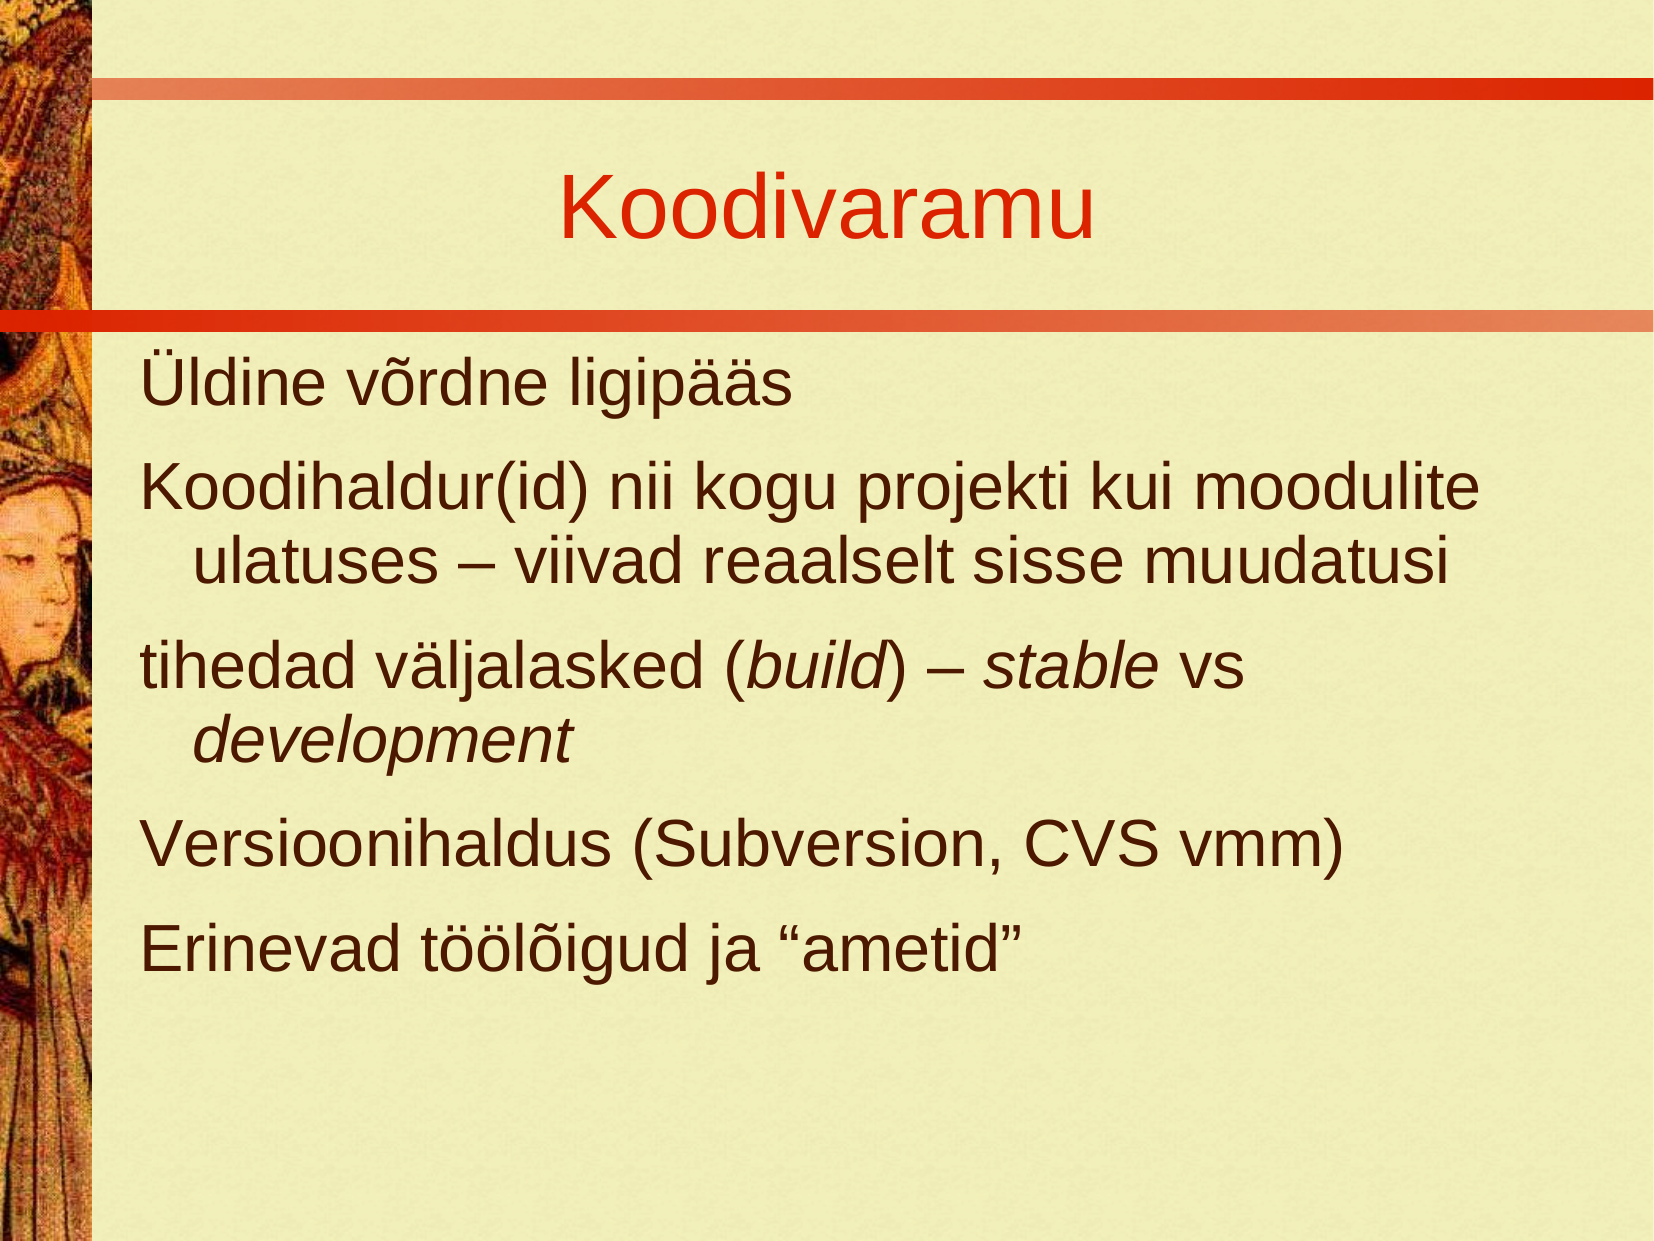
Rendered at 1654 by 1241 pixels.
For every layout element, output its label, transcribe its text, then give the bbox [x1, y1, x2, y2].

list Üldine võrdne ligipääs Koodihaldur(id) nii kogu projekti kui moodulite ulatuses – viivad reaalselt sisse muudatusi tihedad väljalasked (build) – stable vs development Versioonihaldus (Subversion, CVS vmm) Erinevad töölõigud ja “ametid” [121, 344, 1534, 1127]
picture [0, 0, 1654, 310]
title Koodivaramu [121, 102, 1534, 311]
picture [0, 332, 1654, 1241]
